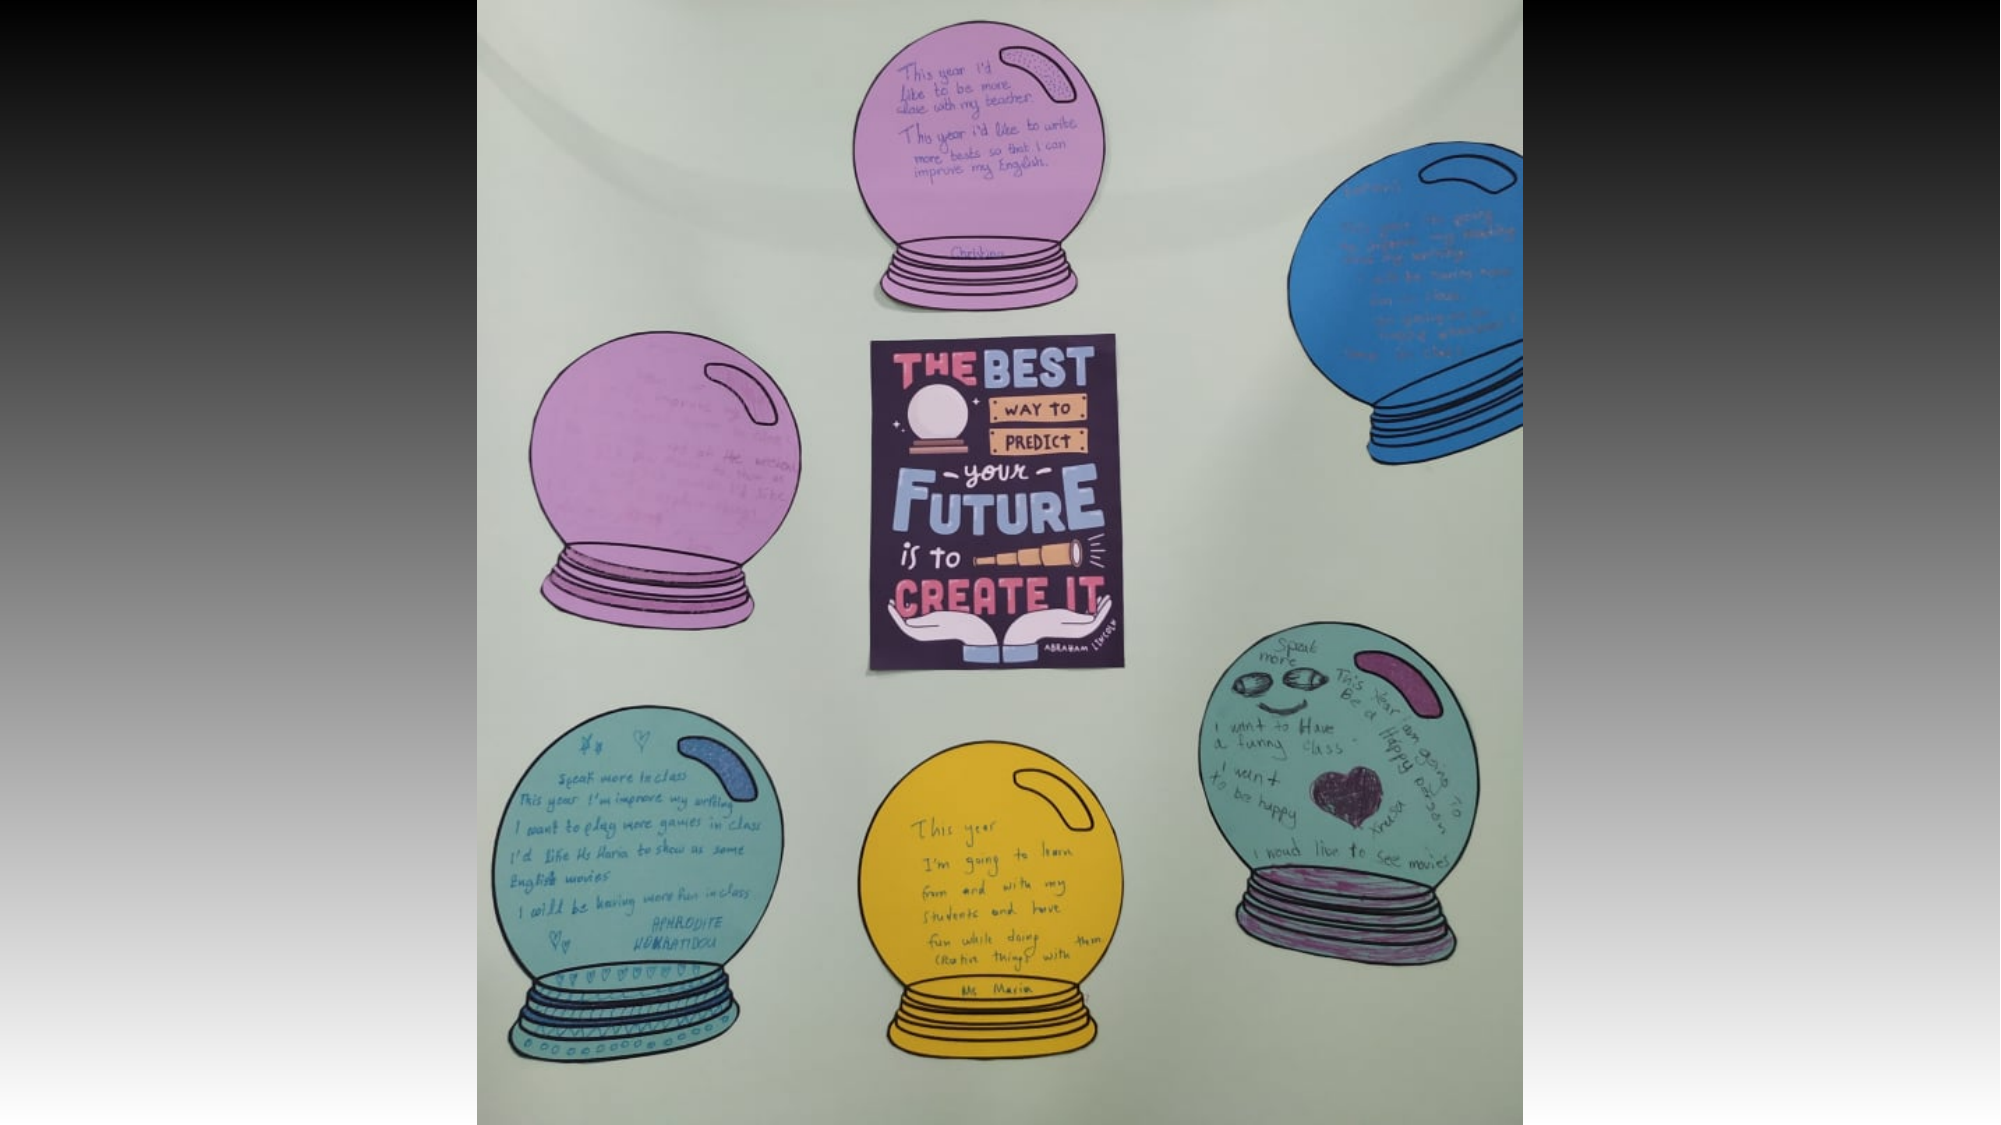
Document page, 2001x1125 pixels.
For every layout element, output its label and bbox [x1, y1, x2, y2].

picture [477, 0, 1523, 1125]
